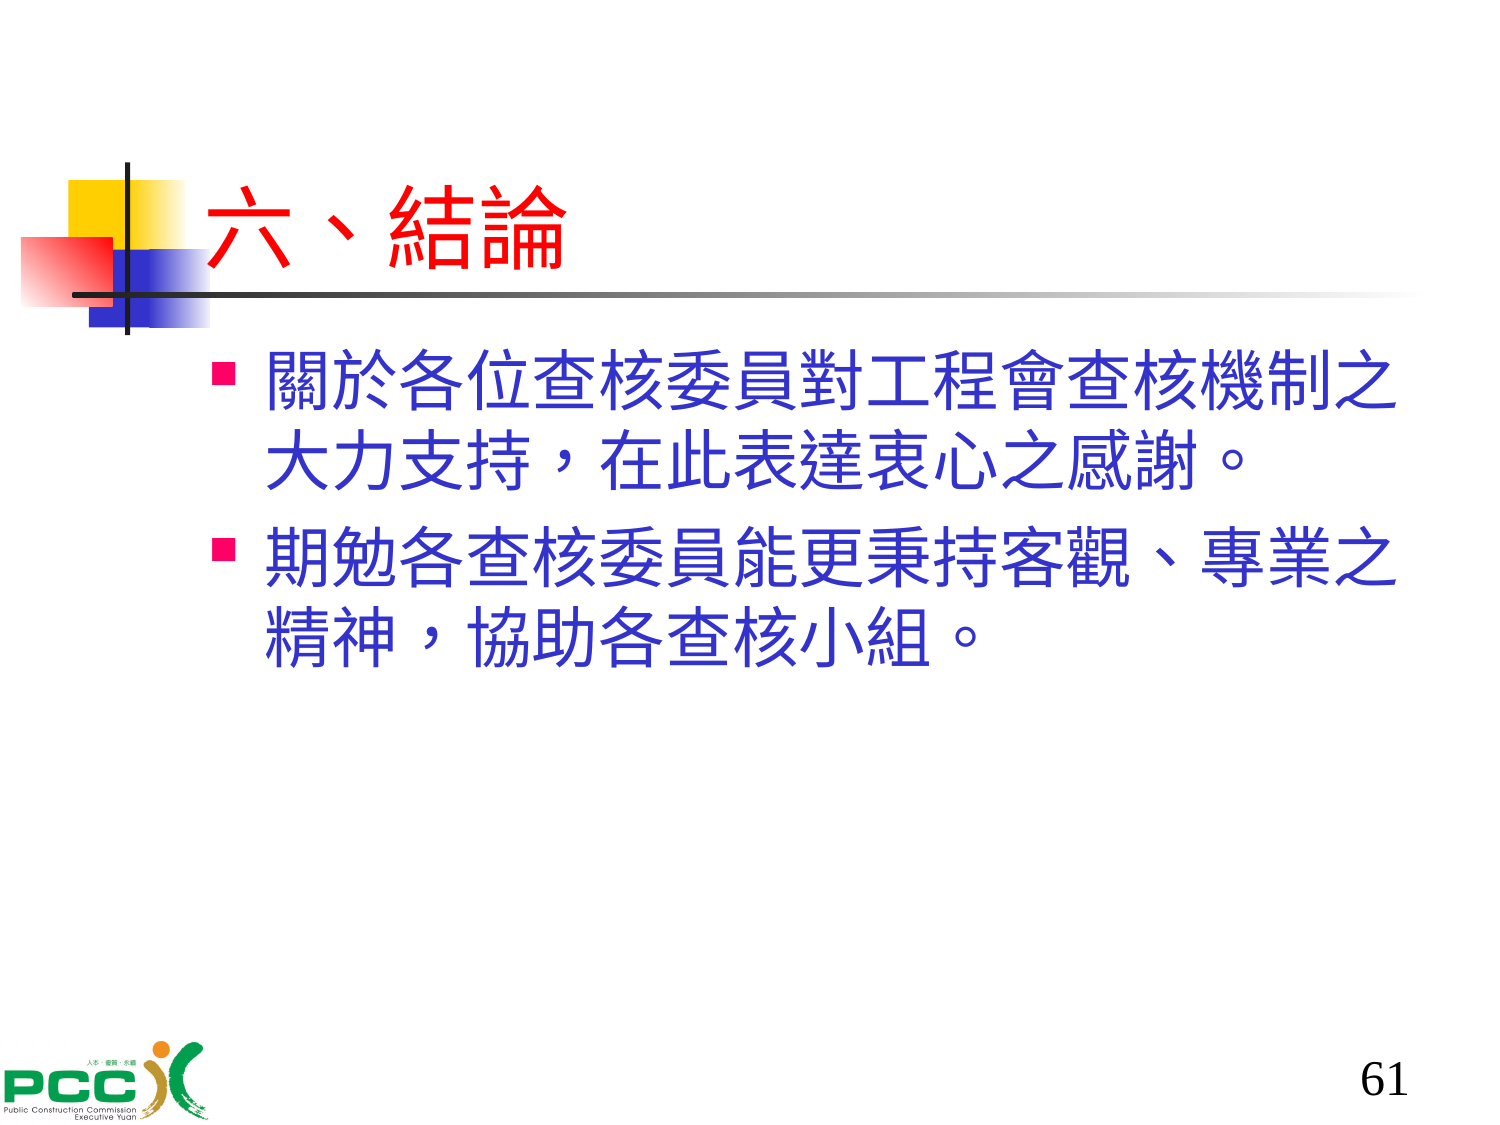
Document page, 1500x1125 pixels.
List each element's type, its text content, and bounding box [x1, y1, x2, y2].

list 關於各位查核委員對工程會查核機制之大力支持，在此表達衷心之感謝。 期勉各查核委員能更秉持客觀、專業之精神，協助各查核小組。 [193, 331, 1469, 1007]
title 六、結論 [188, 101, 1468, 289]
picture [0, 1037, 226, 1125]
